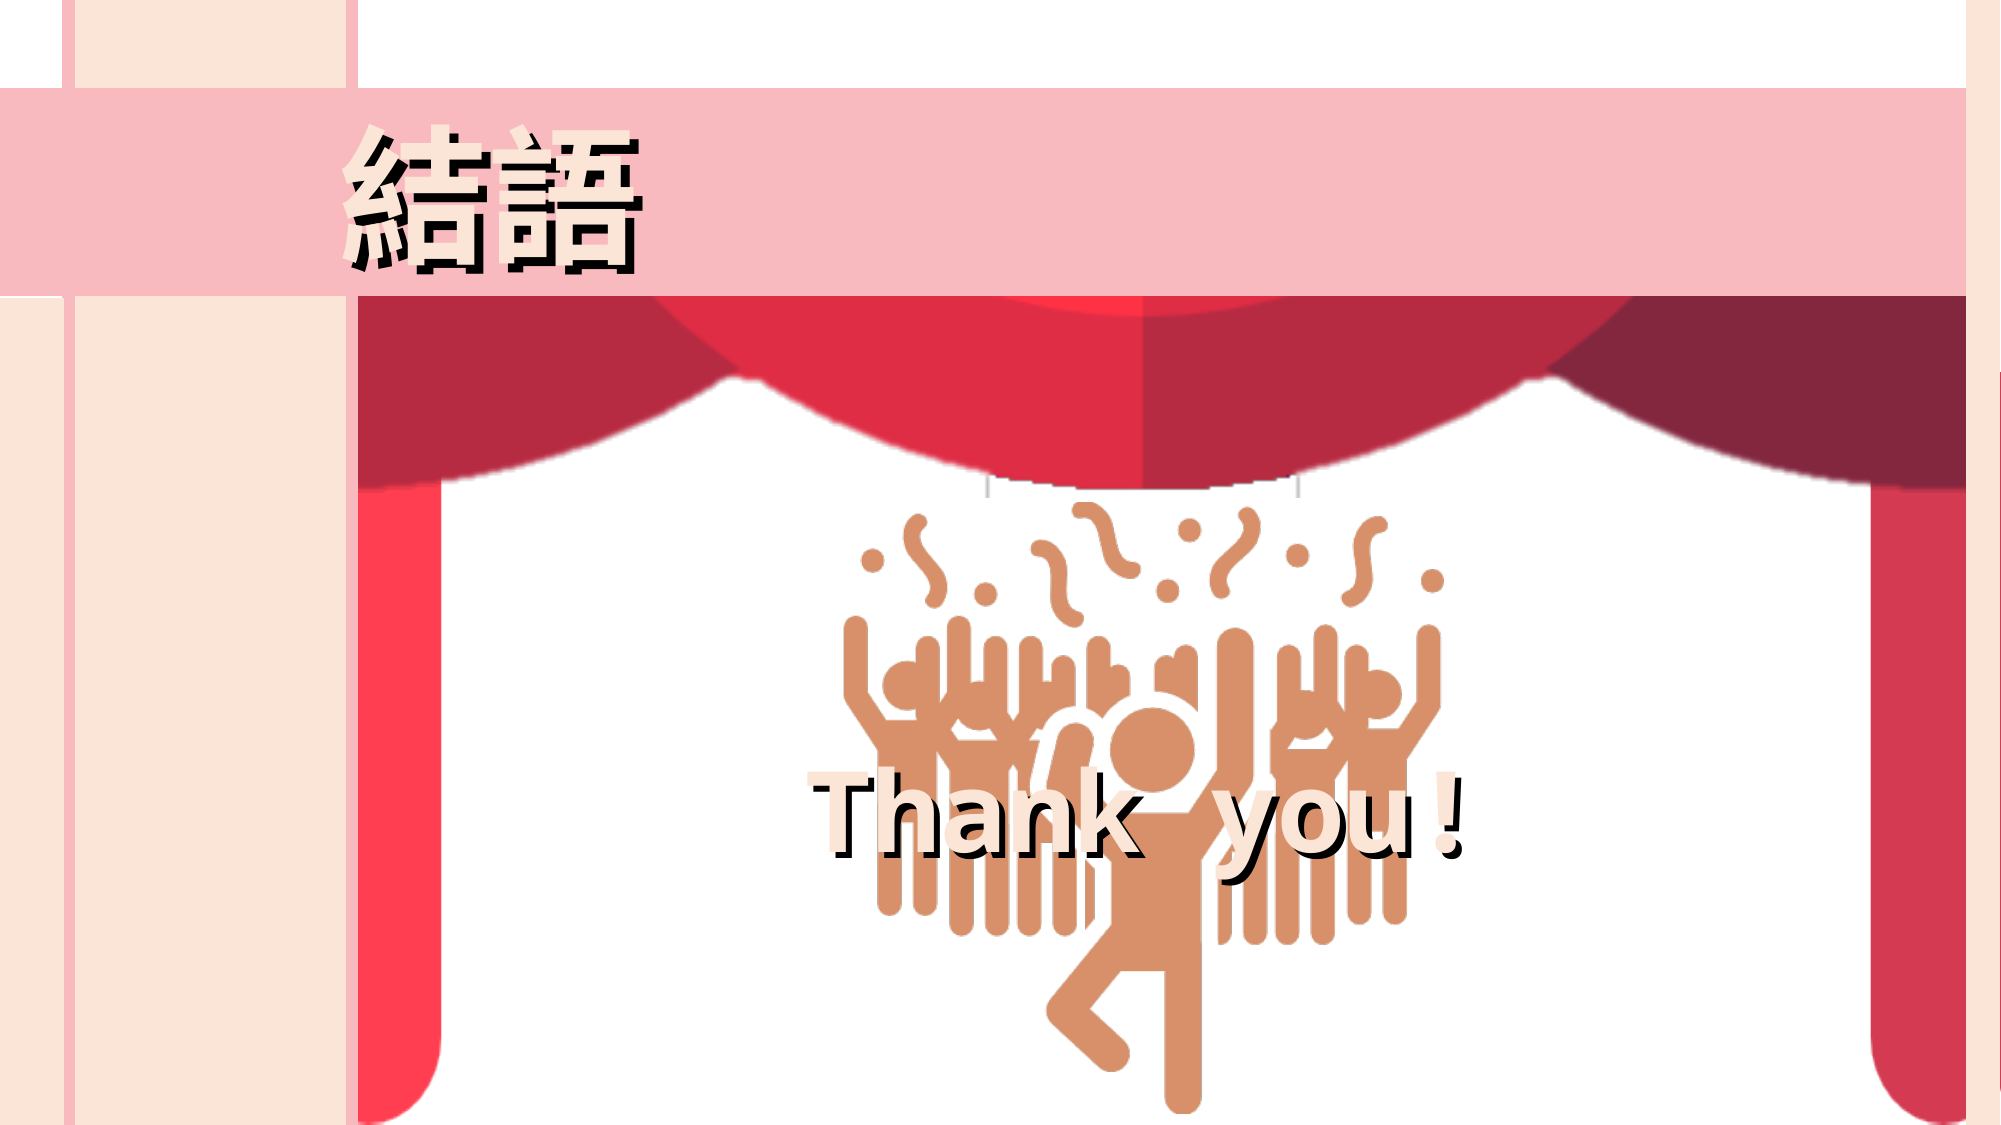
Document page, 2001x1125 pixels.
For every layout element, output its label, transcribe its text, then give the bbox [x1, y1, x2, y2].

picture [838, 502, 1450, 682]
picture [352, 296, 1966, 1125]
text_box Thank you! [722, 682, 1562, 885]
text_box [0, 298, 64, 1125]
picture [64, 372, 69, 1125]
text_box 結語 [68, 91, 908, 293]
text_box [0, 0, 2000, 1125]
picture [838, 885, 1450, 1114]
